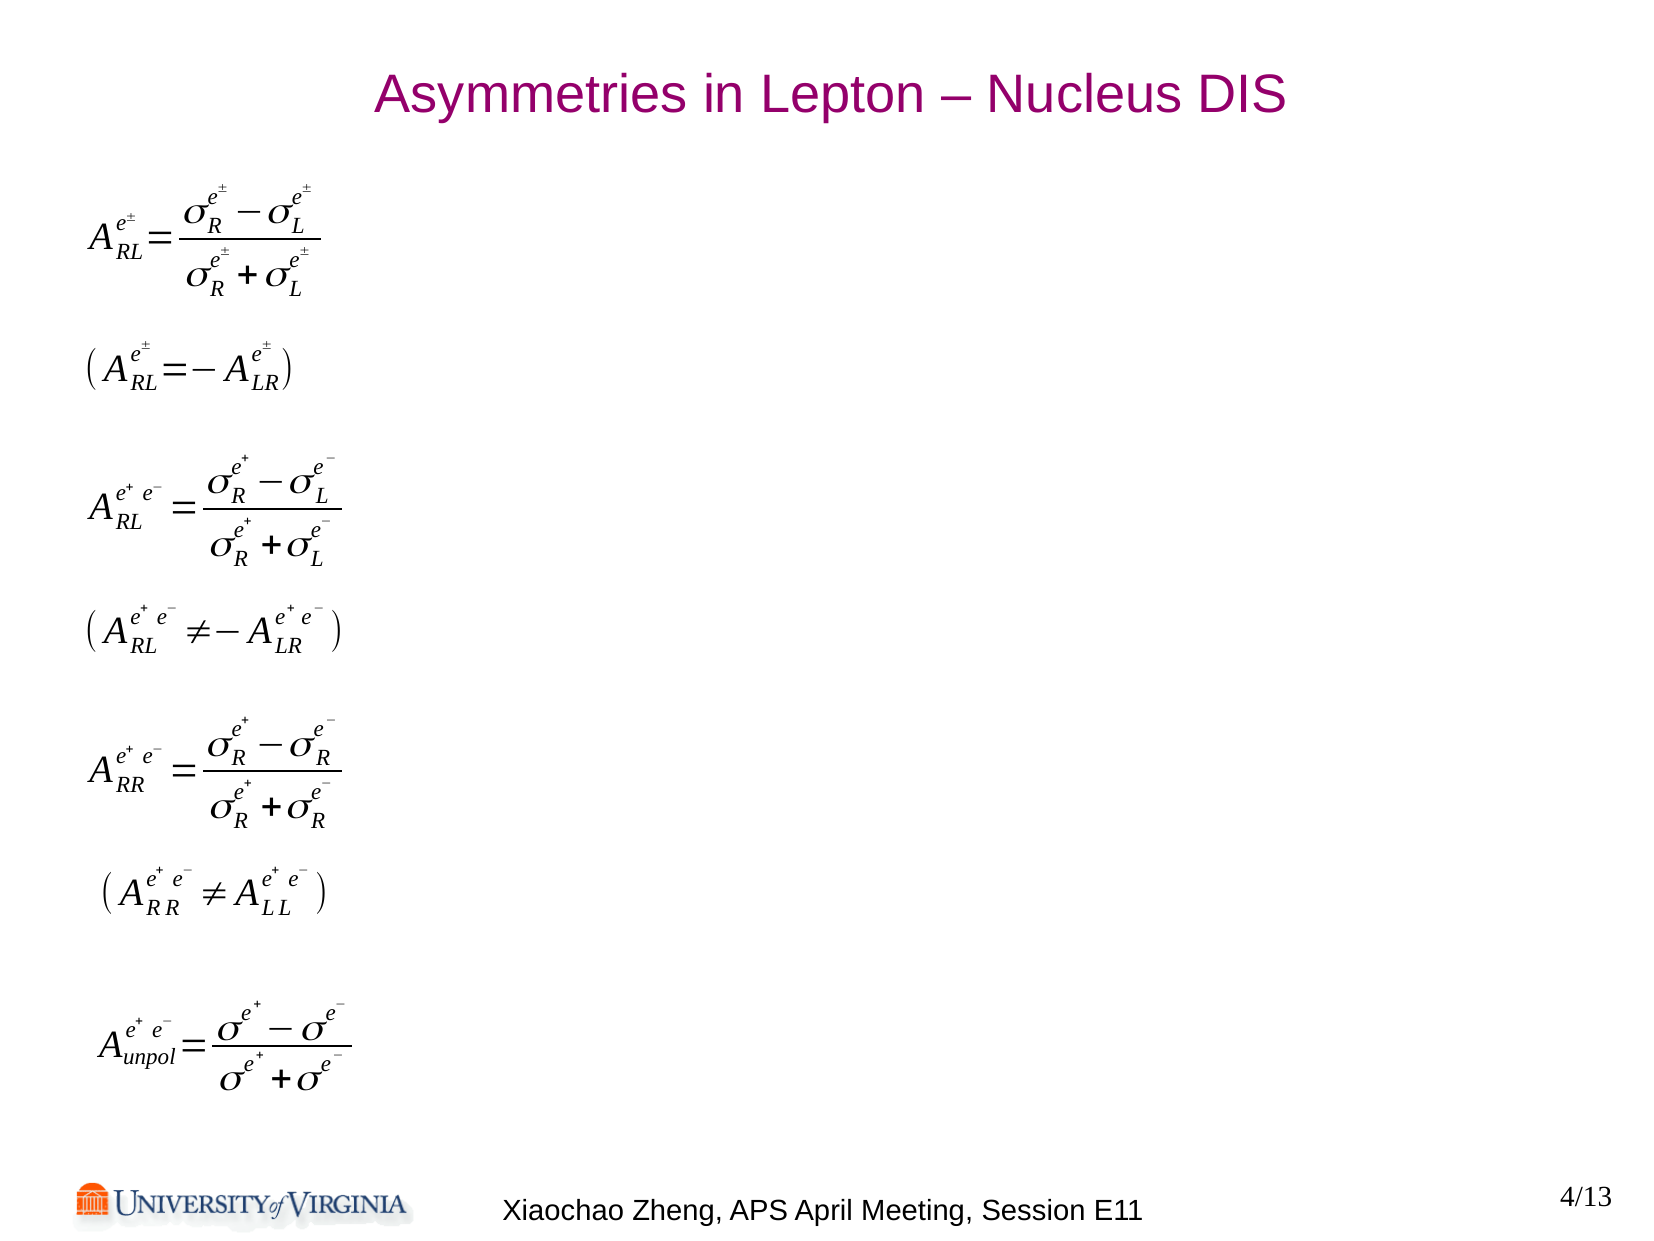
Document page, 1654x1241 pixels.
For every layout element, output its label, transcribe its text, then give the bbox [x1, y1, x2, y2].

chart [75, 600, 352, 658]
title Asymmetries in Lepton – Nucleus DIS [126, 37, 1538, 150]
chart [90, 862, 338, 920]
picture [53, 1165, 427, 1241]
chart [75, 450, 353, 571]
chart [75, 712, 353, 833]
chart [75, 180, 331, 301]
chart [75, 337, 305, 395]
chart [84, 996, 364, 1094]
